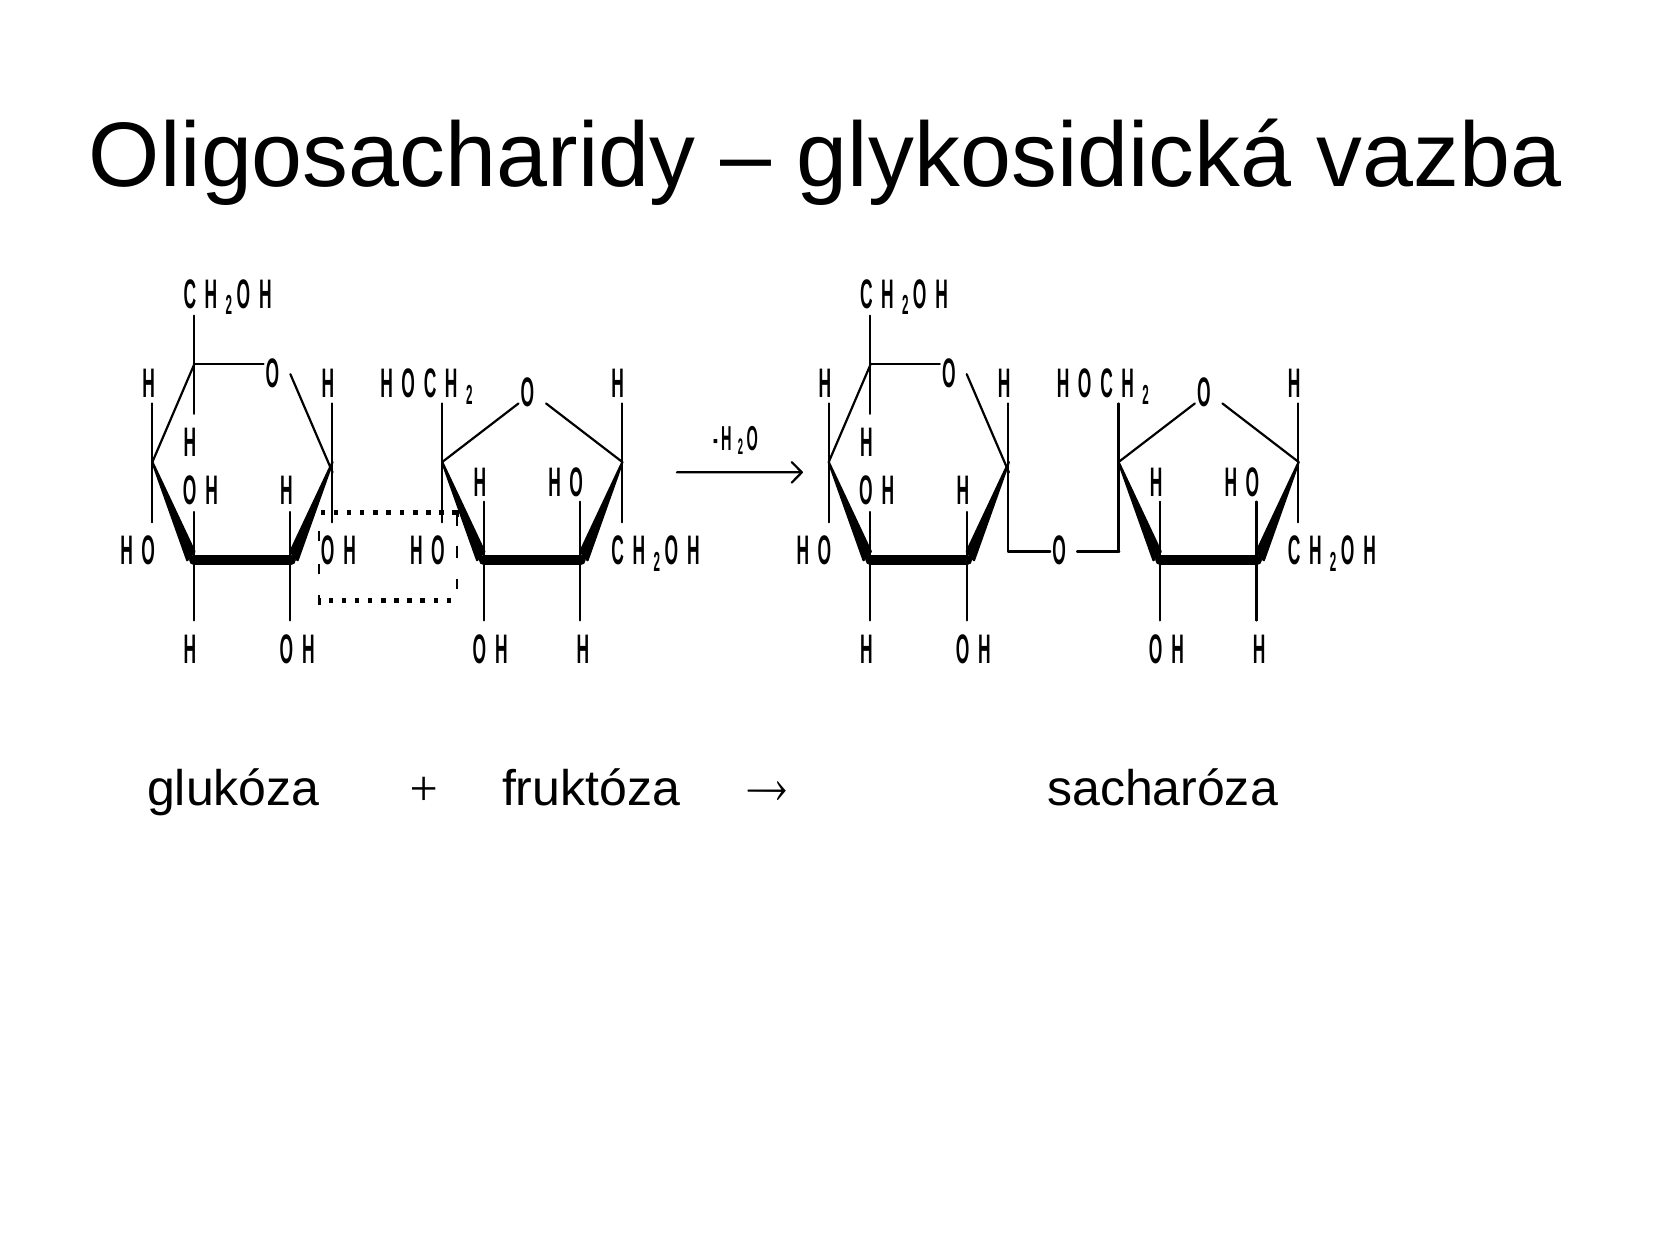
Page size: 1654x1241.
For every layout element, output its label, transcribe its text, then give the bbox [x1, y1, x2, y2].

subtitle [82, 297, 1571, 1102]
picture [118, 265, 1389, 679]
text_box glukóza + fruktóza  sacharóza [132, 750, 1388, 827]
title Oligosacharidy – glykosidická vazba [82, 56, 1571, 249]
